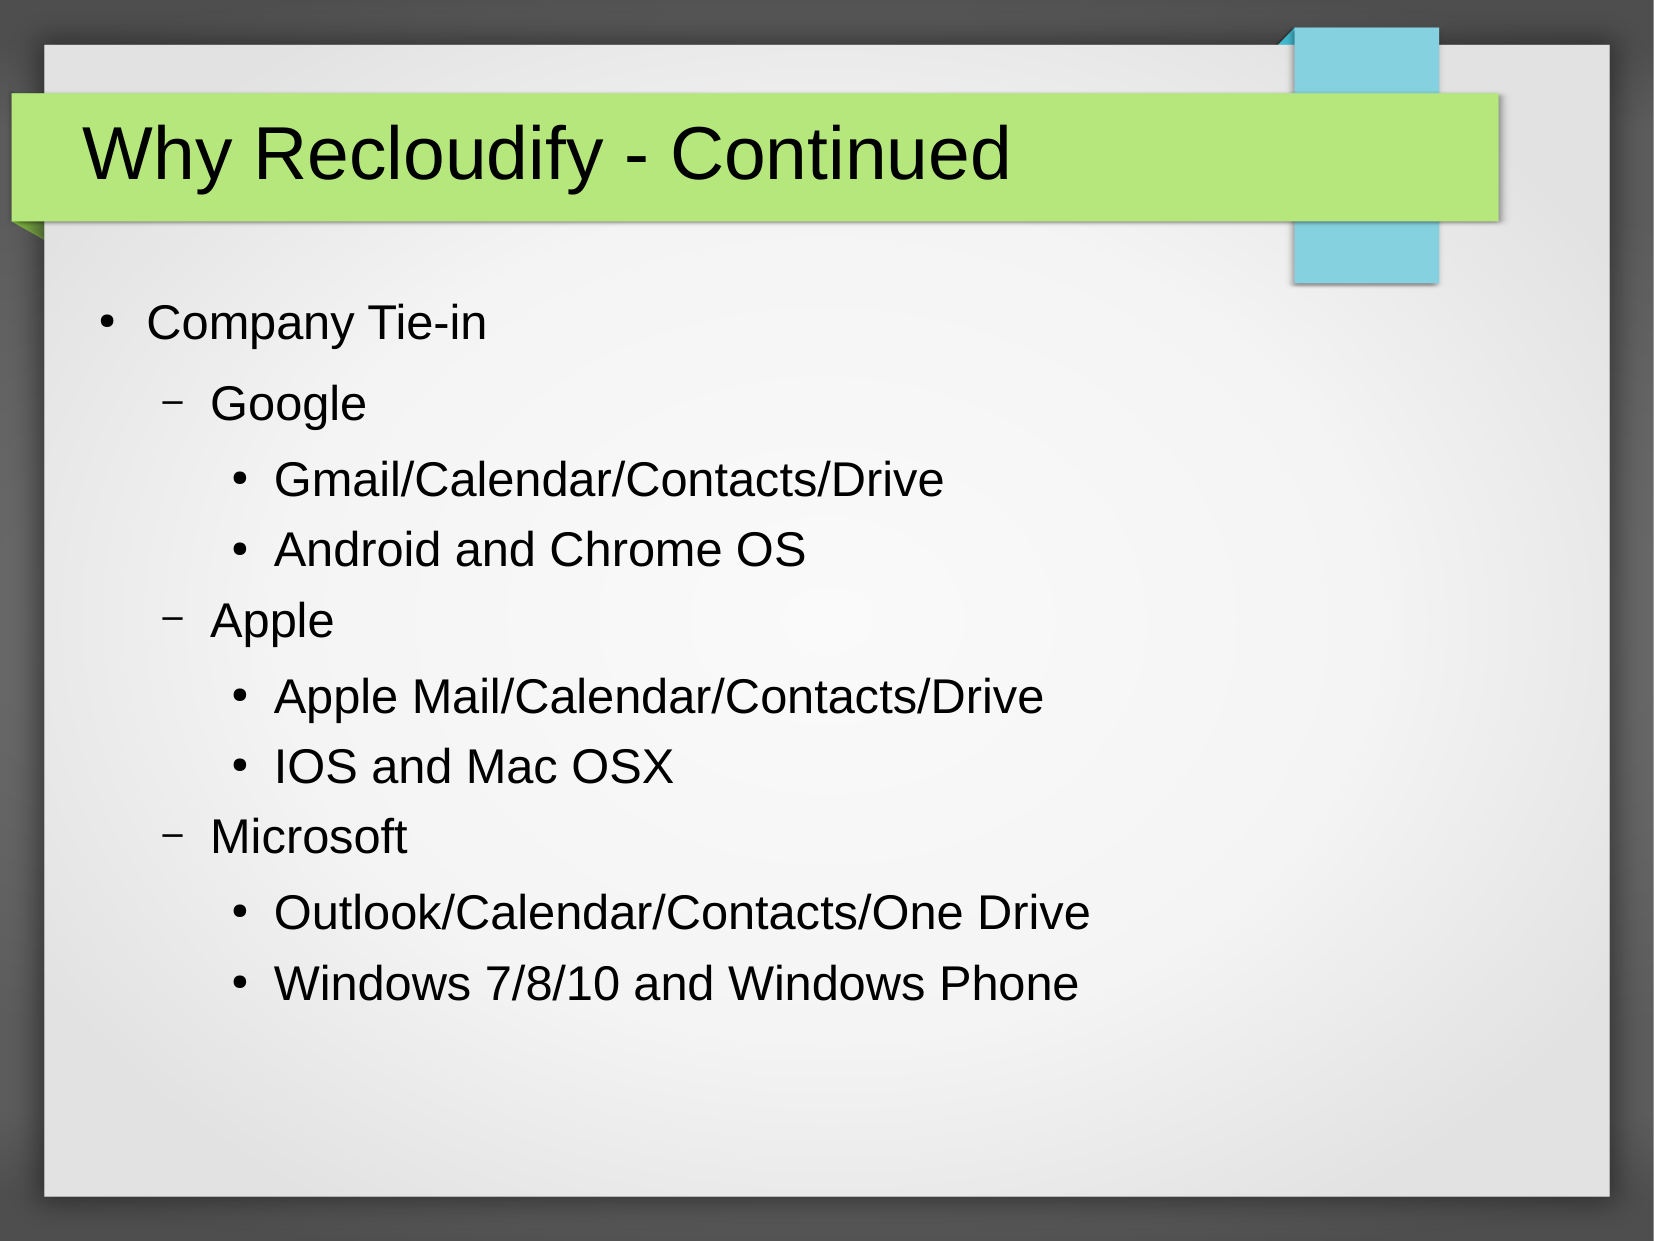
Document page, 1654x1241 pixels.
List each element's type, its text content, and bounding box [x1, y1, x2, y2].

list Company Tie-in Google Gmail/Calendar/Contacts/Drive Android and Chrome OS Apple Apple Mail/Calendar/Contacts/Drive IOS and Mac OSX Microsoft Outlook/Calendar/Contacts/One Drive Windows 7/8/10 and Windows Phone [82, 295, 1571, 1015]
title Why Recloudify - Continued [82, 94, 1264, 213]
picture [0, 0, 1654, 1241]
